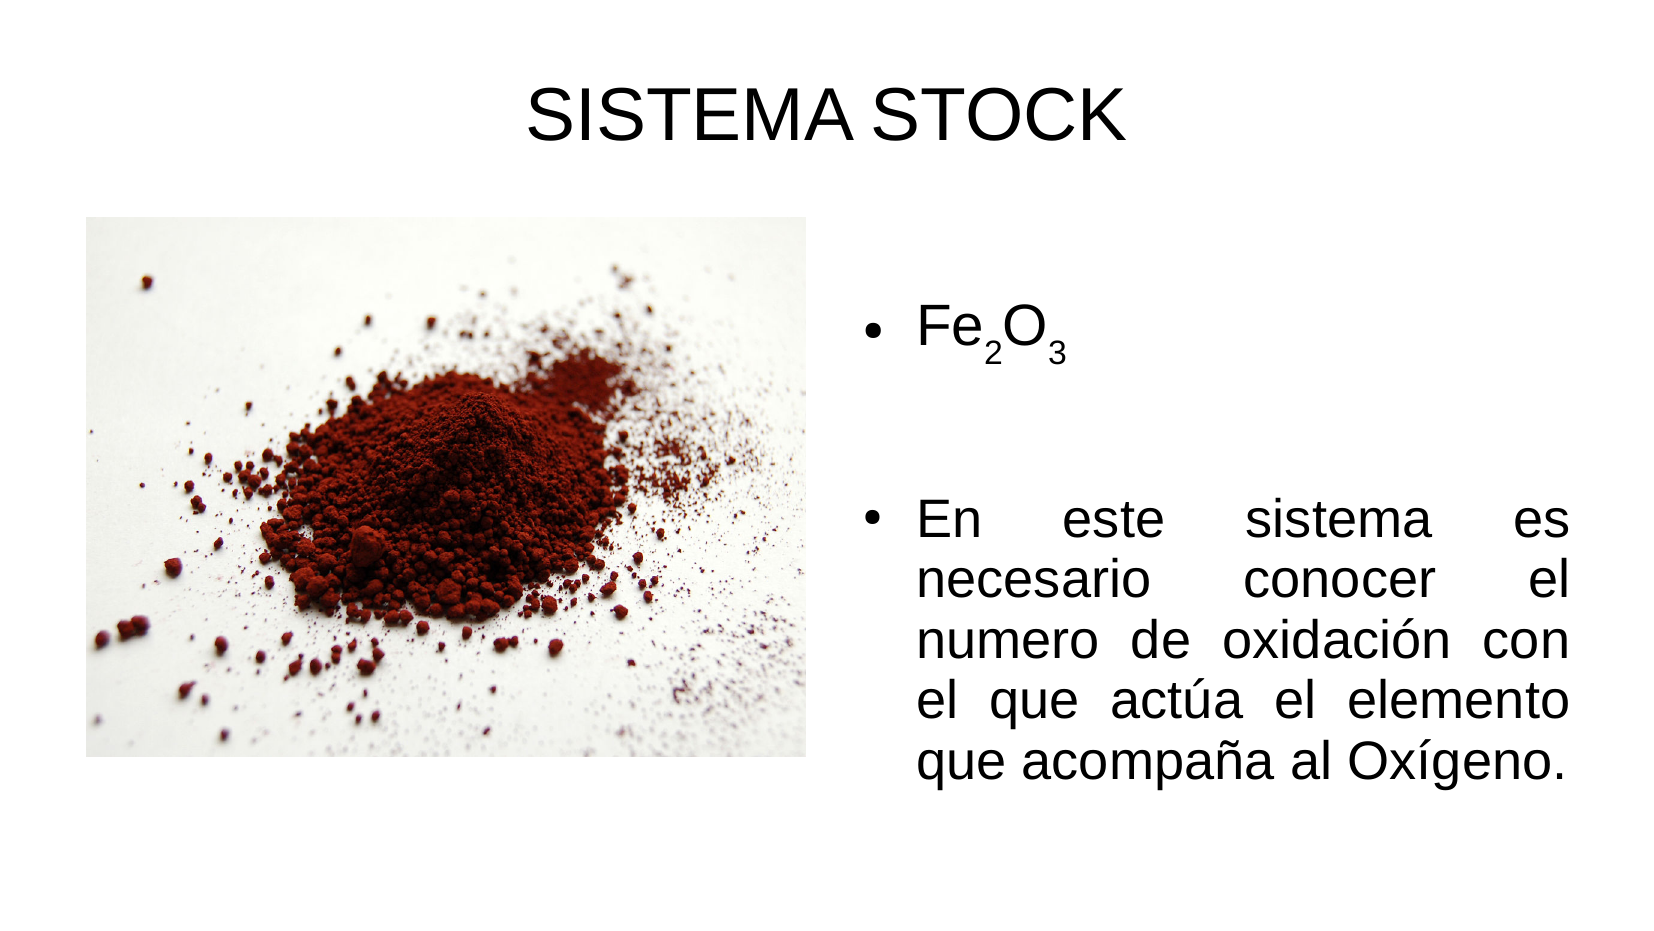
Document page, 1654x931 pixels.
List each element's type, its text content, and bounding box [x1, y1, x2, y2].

list En este sistema es necesario conocer el numero de oxidación con el que actúa el elemento que acompaña al Oxígeno. [845, 475, 1572, 804]
picture [86, 217, 806, 758]
list Fe2O3 [845, 203, 1572, 461]
title SISTEMA STOCK [82, 37, 1571, 193]
